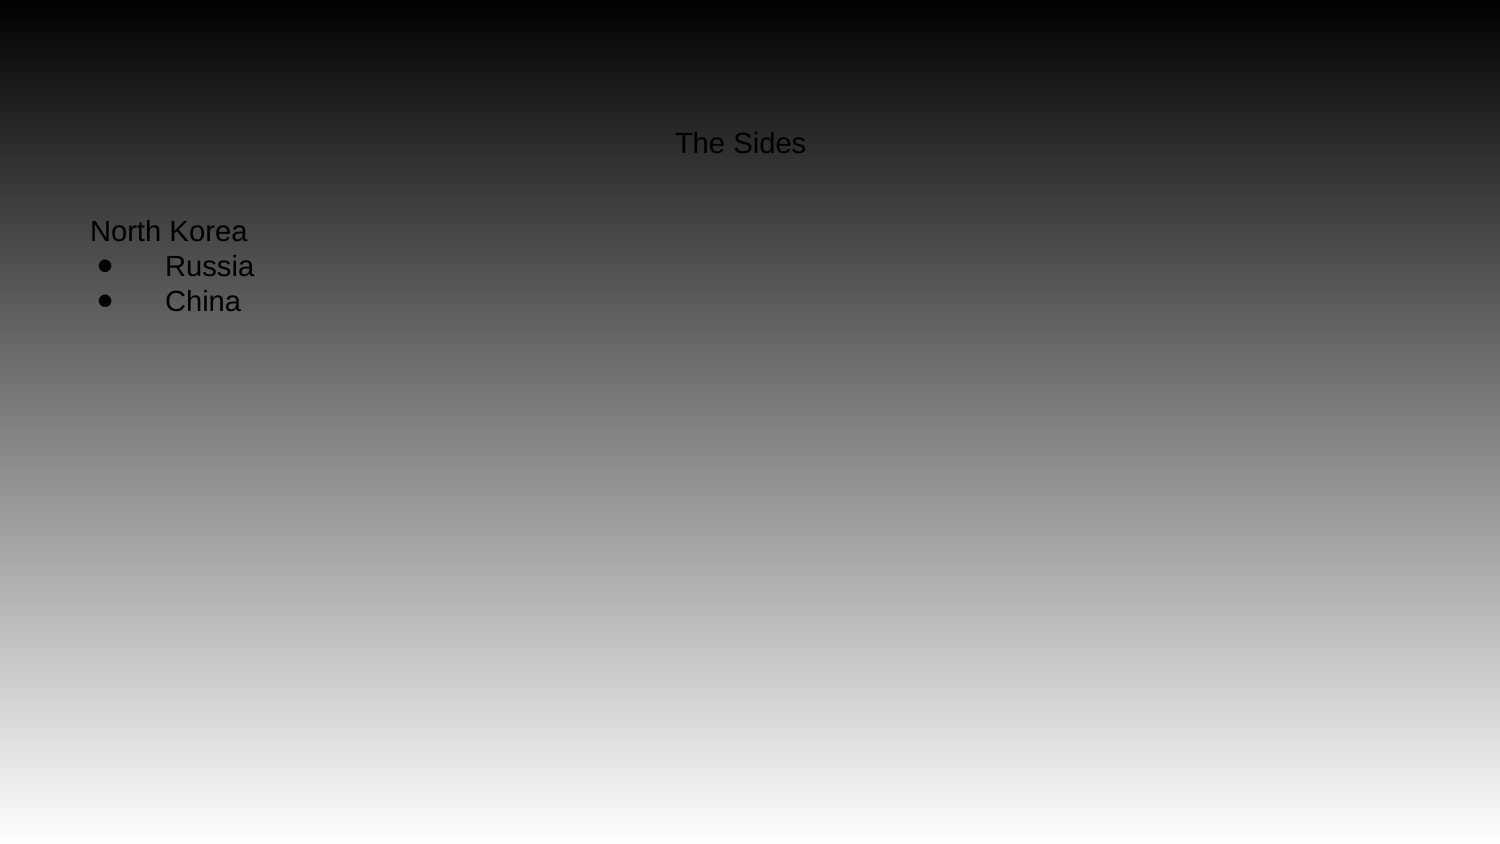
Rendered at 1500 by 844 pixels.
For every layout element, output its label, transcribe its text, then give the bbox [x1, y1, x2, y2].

list North Korea Russia China [75, 196, 1425, 808]
title The Sides [75, 33, 1425, 175]
